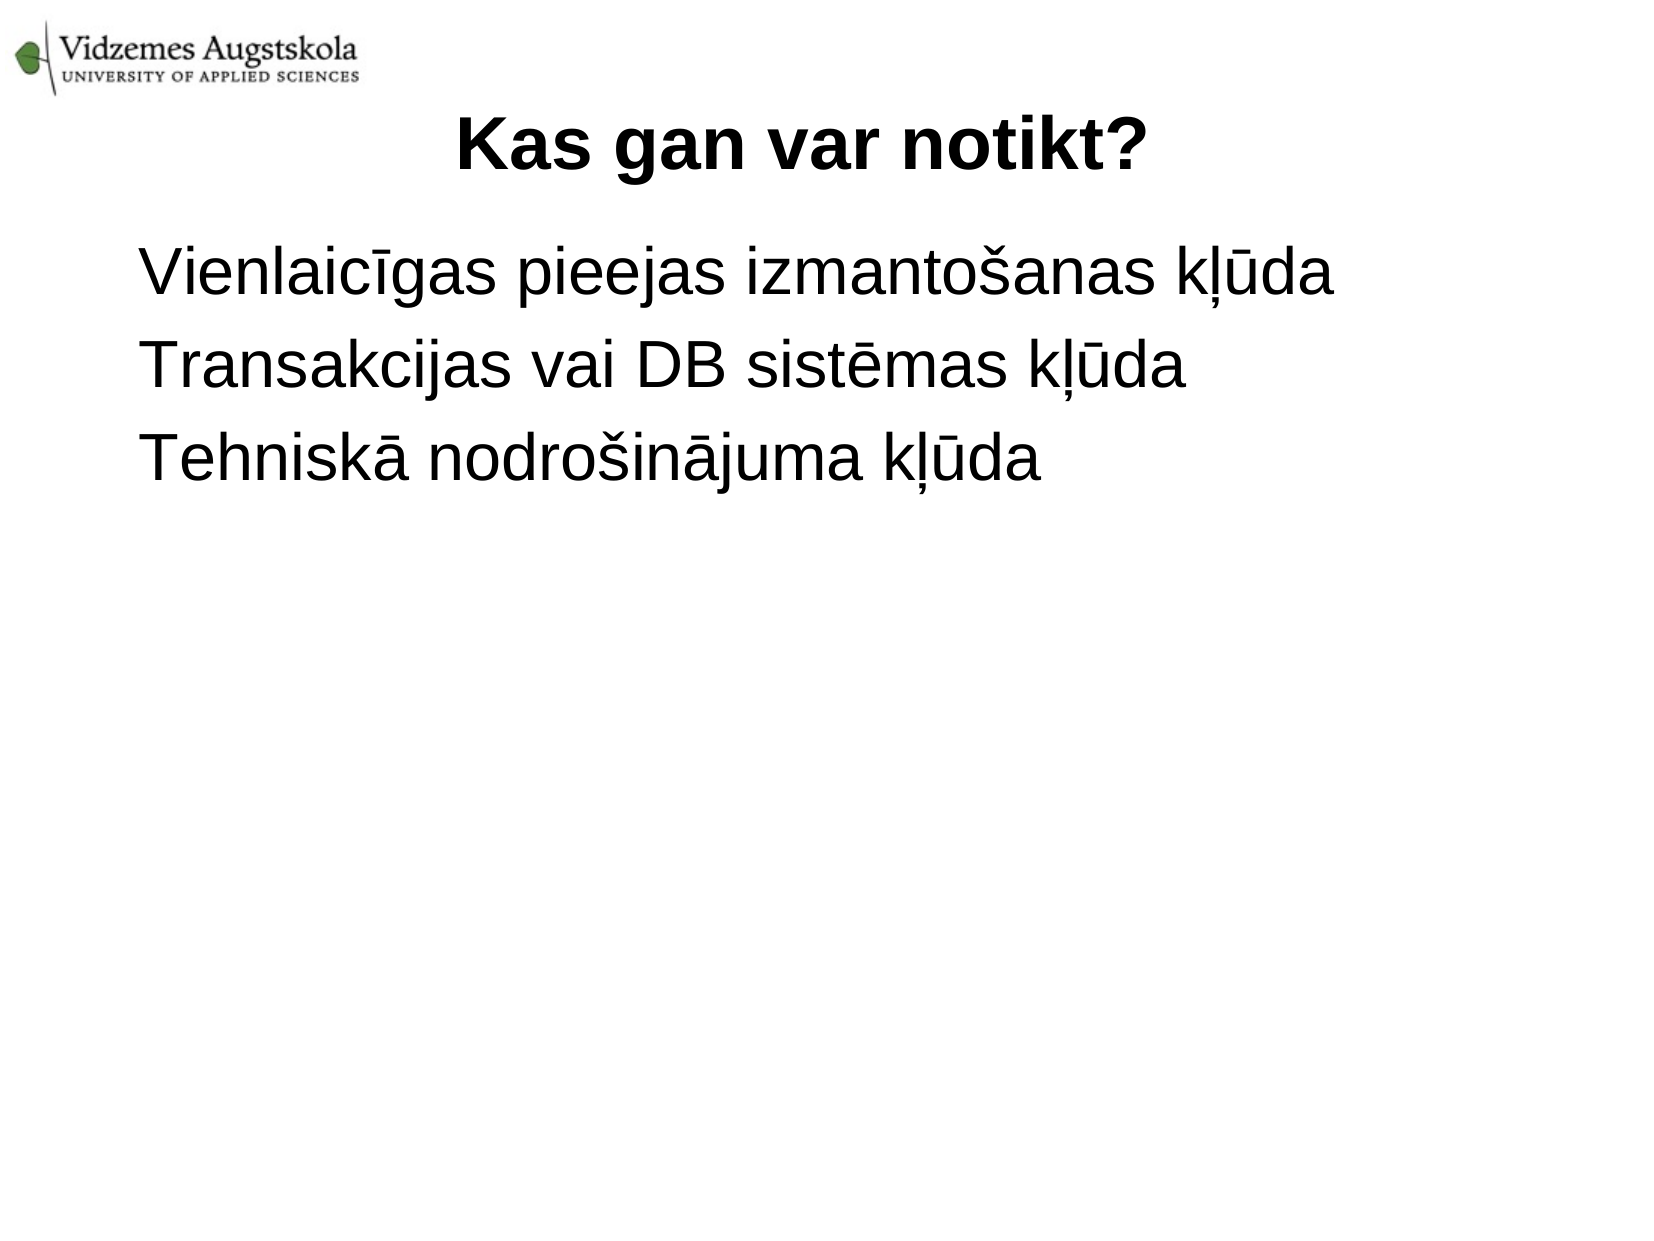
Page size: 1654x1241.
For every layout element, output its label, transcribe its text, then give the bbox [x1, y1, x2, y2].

picture [5, 2, 368, 113]
title Kas gan var notikt? [94, 103, 1512, 188]
list Vienlaicīgas pieejas izmantošanas kļūda Transakcijas vai DB sistēmas kļūda Tehniskā nodrošinājuma kļūda [82, 236, 1569, 1107]
